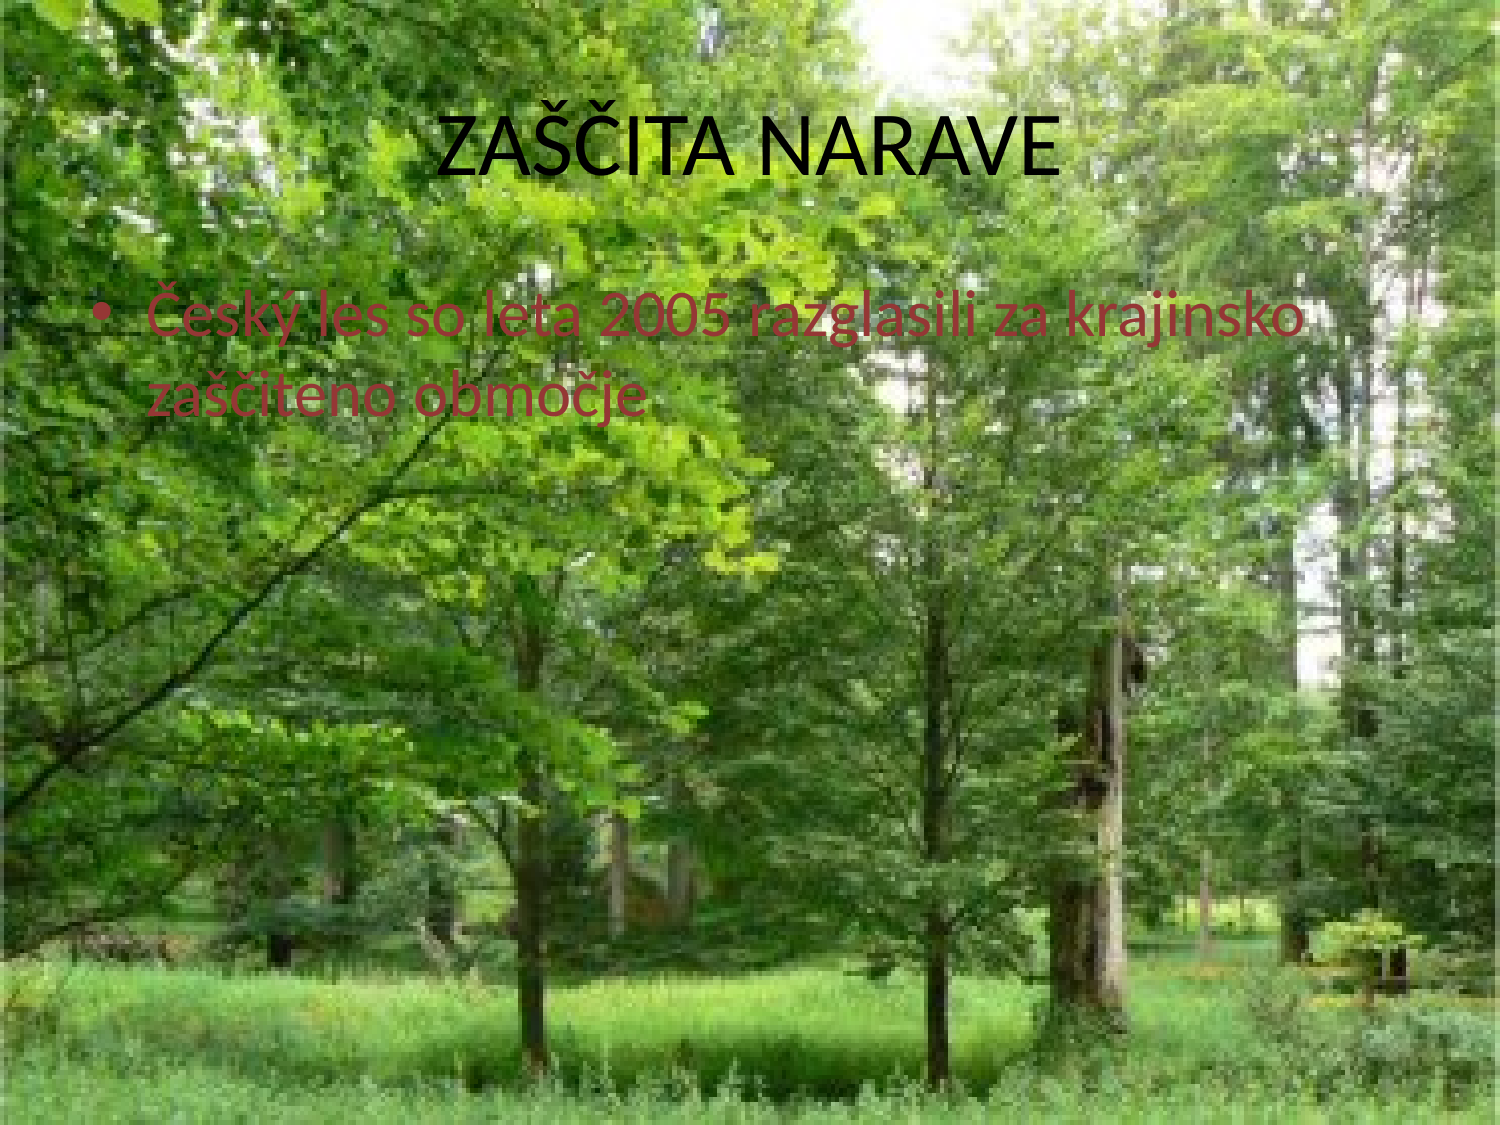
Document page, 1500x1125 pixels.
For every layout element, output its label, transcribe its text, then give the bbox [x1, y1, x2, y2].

title ZAŠČITA NARAVE [75, 45, 1425, 233]
picture [0, 0, 1500, 1125]
list Český les so leta 2005 razglasili za krajinsko zaščiteno območje [75, 262, 1425, 1005]
